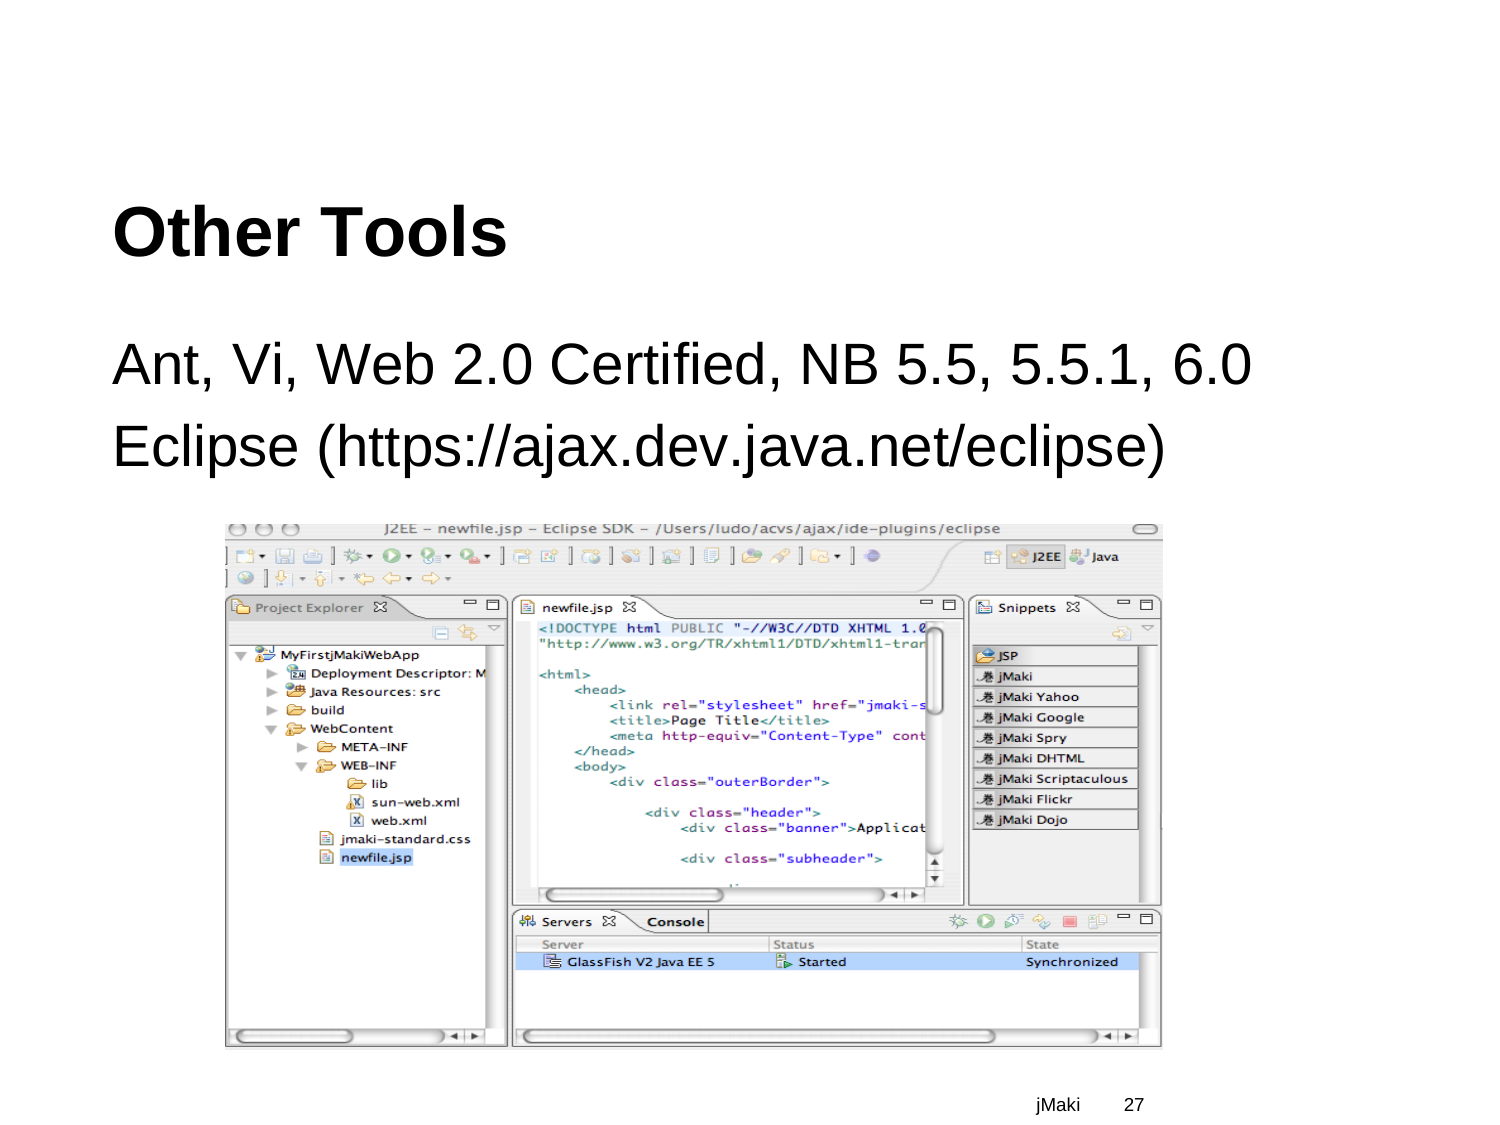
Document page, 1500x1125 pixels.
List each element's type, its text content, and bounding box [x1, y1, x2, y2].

list Ant, Vi, Web 2.0 Certified, NB 5.5, 5.5.1, 6.0 Eclipse (https://ajax.dev.java.net/eclipse) [112, 337, 1463, 1030]
title Other Tools [112, 119, 1417, 271]
picture [225, 524, 1163, 1051]
